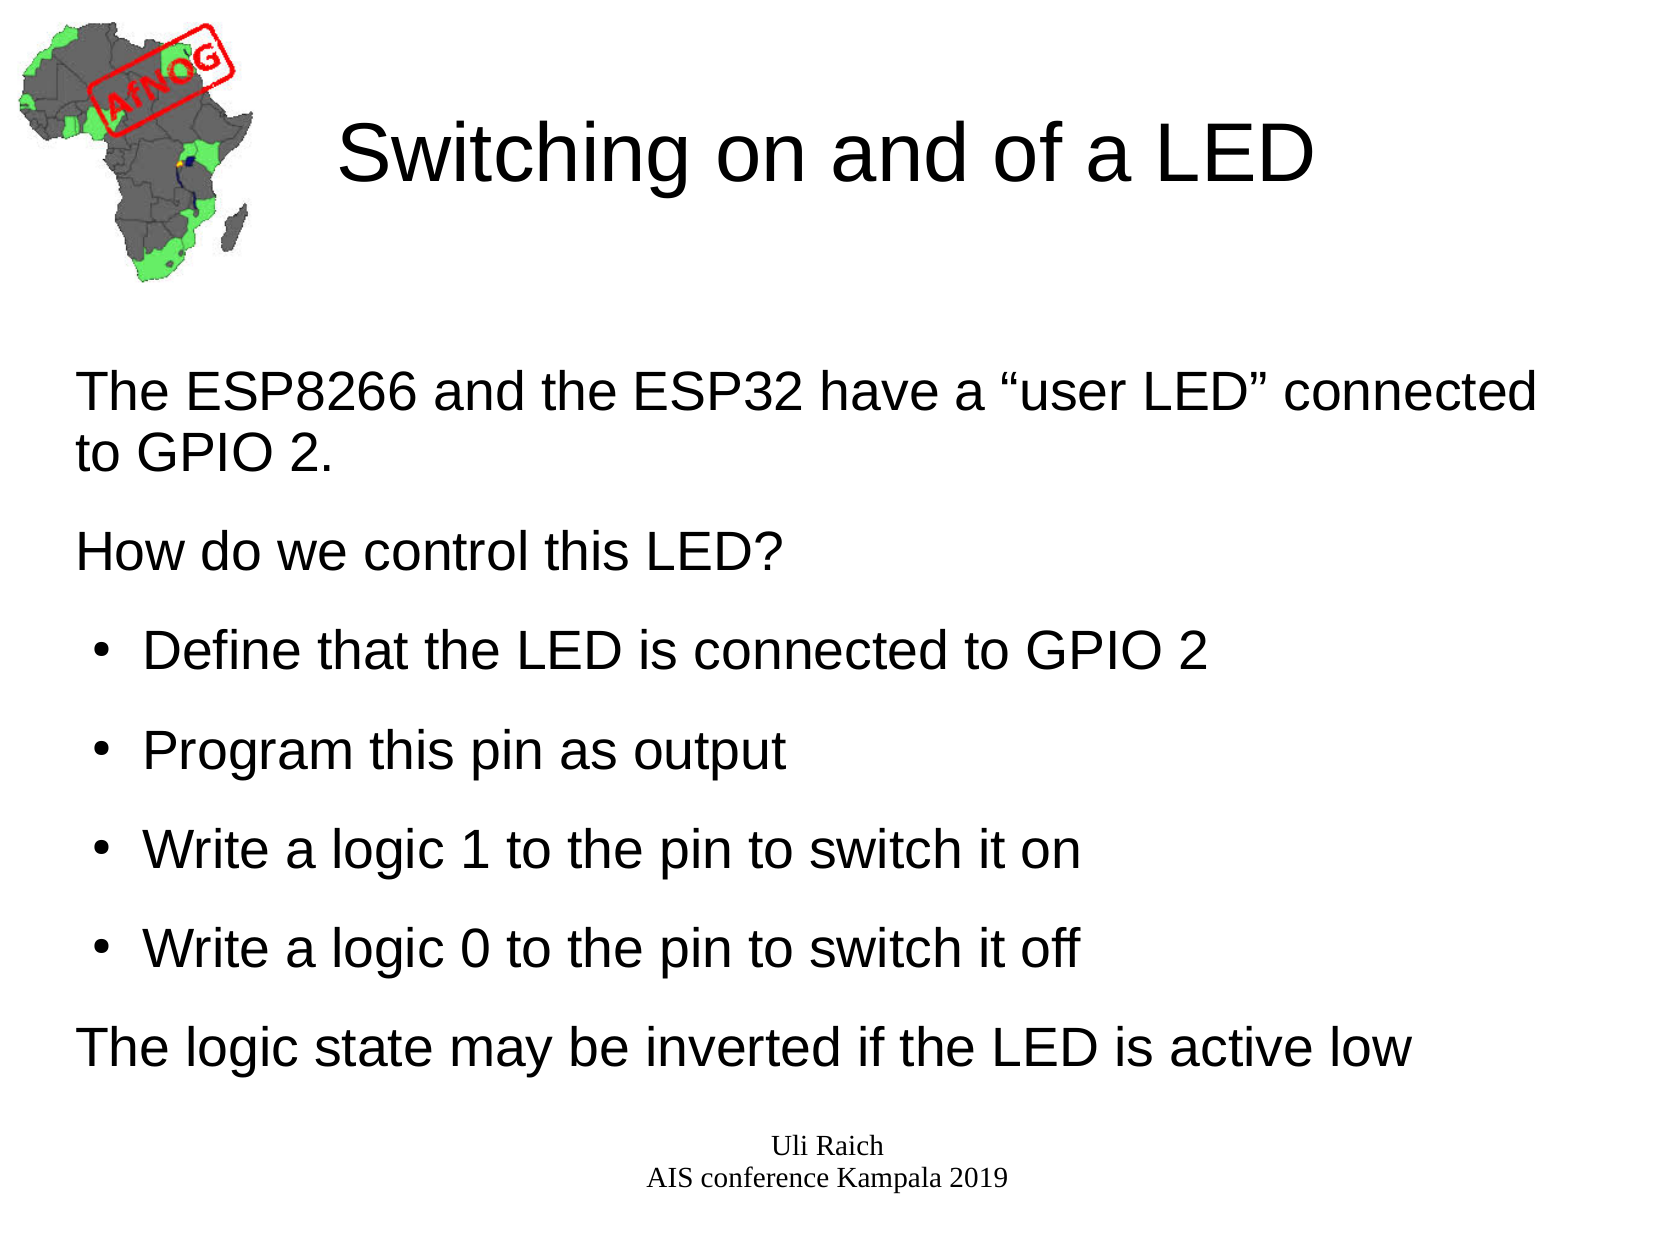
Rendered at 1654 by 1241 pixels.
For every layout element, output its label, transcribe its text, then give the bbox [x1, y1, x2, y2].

title Switching on and of a LED [82, 49, 1571, 257]
picture [9, 0, 259, 291]
list The ESP8266 and the ESP32 have a “user LED” connected to GPIO 2. How do we control this LED? Define that the LED is connected to GPIO 2 Program this pin as output Write a logic 1 to the pin to switch it on Write a logic 0 to the pin to switch it off The logic state may be inverted if the LED is active low [75, 360, 1564, 1080]
